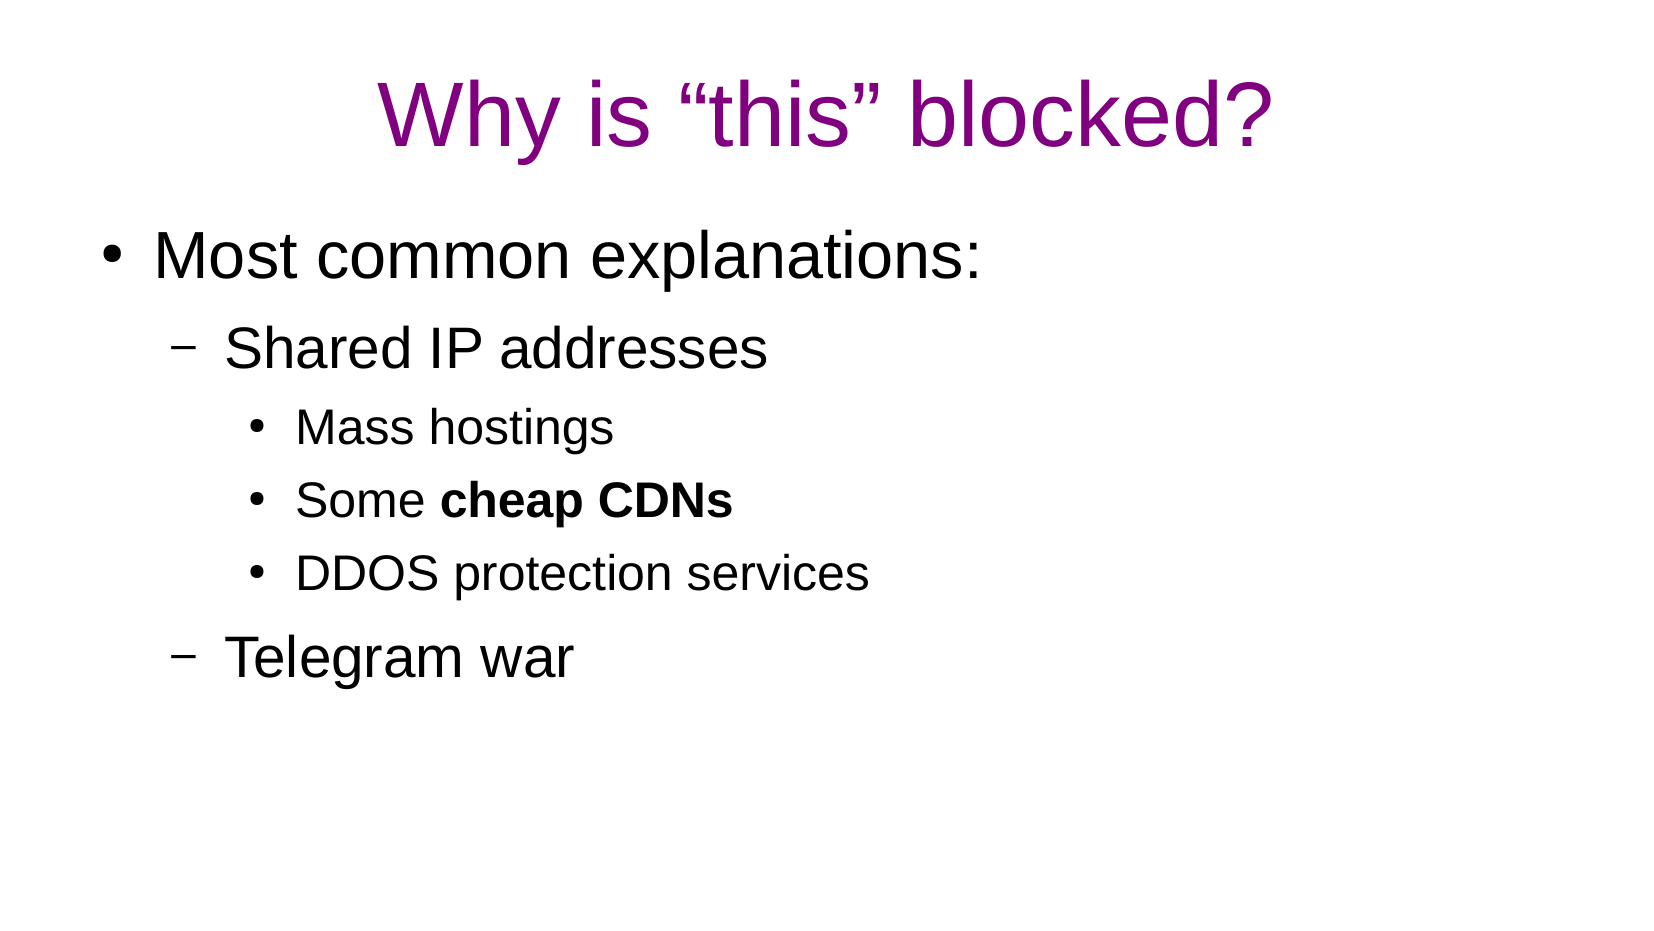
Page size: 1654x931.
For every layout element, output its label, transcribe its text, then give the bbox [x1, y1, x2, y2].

list Most common explanations: Shared IP addresses Mass hostings Some cheap CDNs DDOS protection services Telegram war [82, 217, 1571, 757]
title Why is “this” blocked? [82, 37, 1571, 193]
